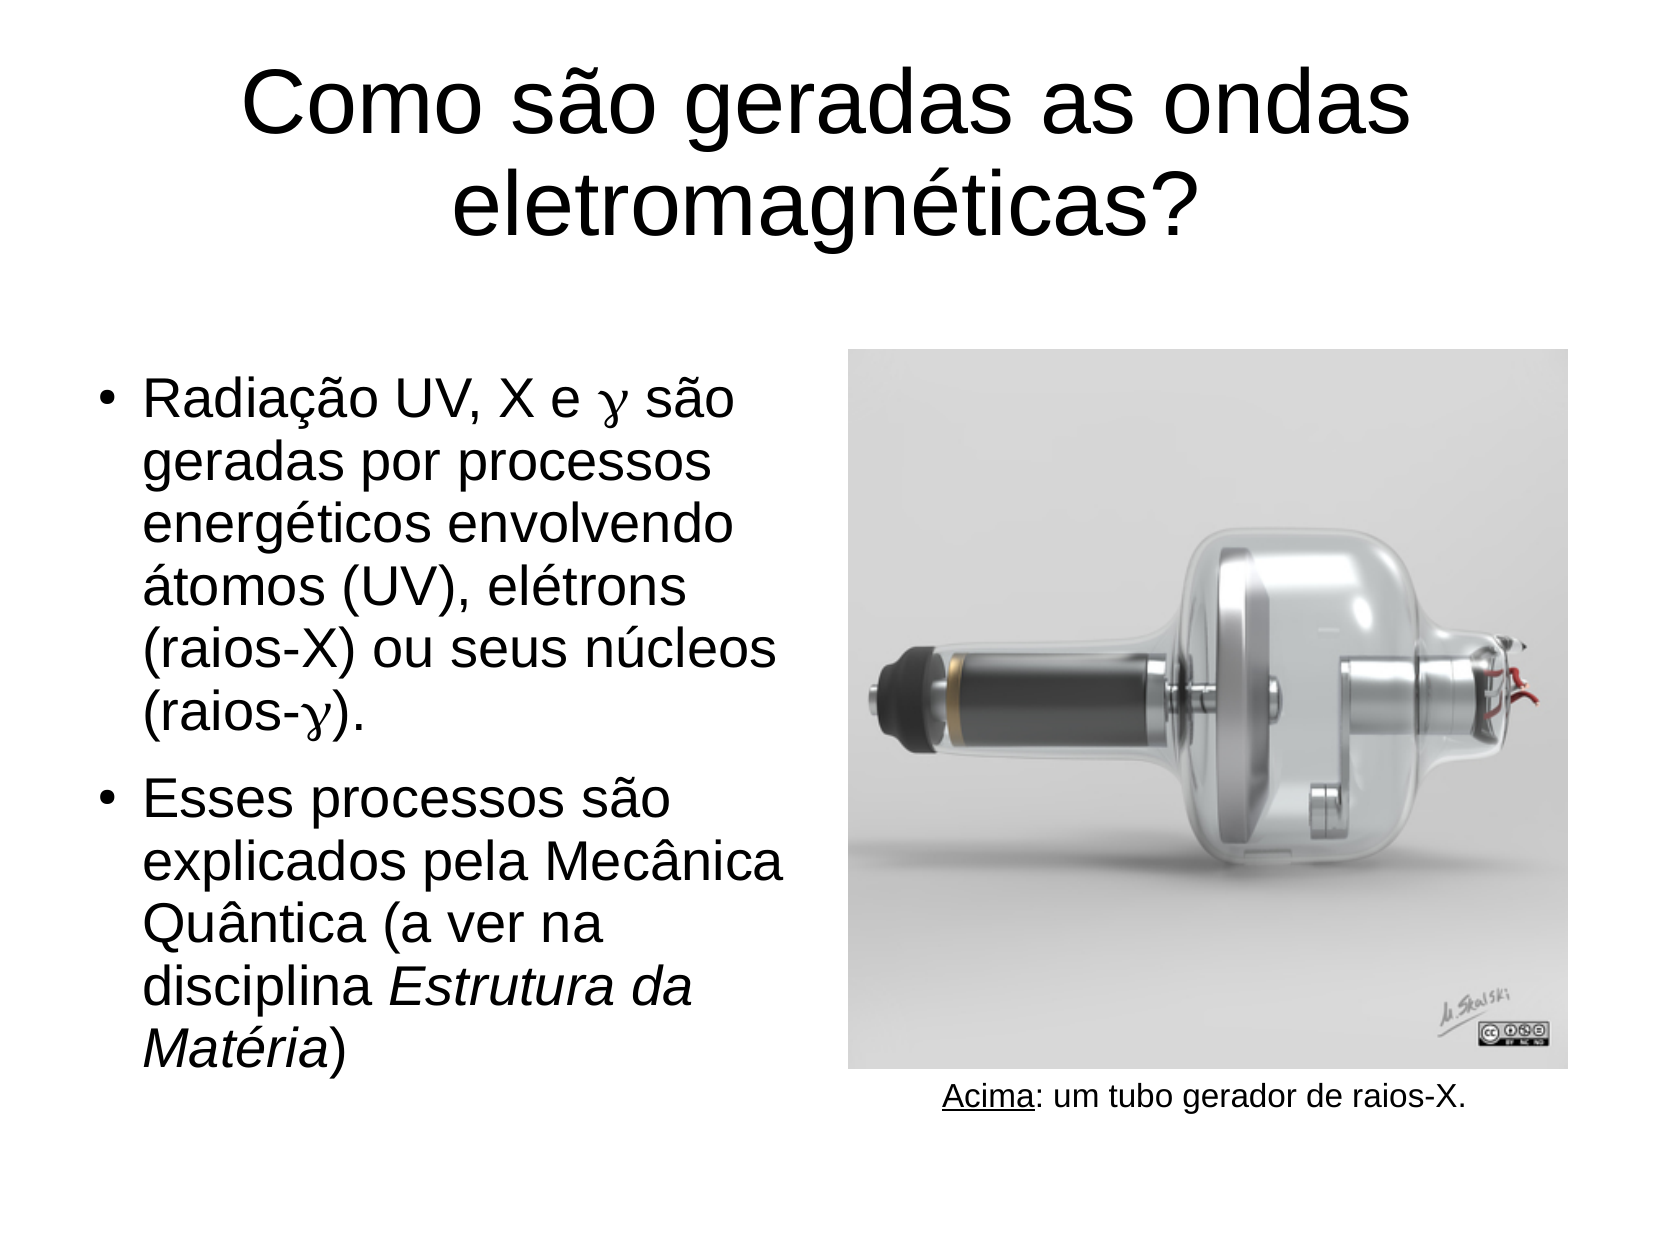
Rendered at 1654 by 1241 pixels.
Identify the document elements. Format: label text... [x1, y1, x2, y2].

picture [848, 349, 1568, 1069]
text_box Acima: um tubo gerador de raios-X. [927, 1069, 1483, 1123]
title Como são geradas as ondas eletromagnéticas? [82, 49, 1571, 257]
list Radiação UV, X e g são geradas por processos energéticos envolvendo átomos (UV), elétrons (raios-X) ou seus núcleos (raios-g). Esses processos são explicados pela Mecânica Quântica (a ver na disciplina Estrutura da Matéria) [82, 366, 809, 1087]
